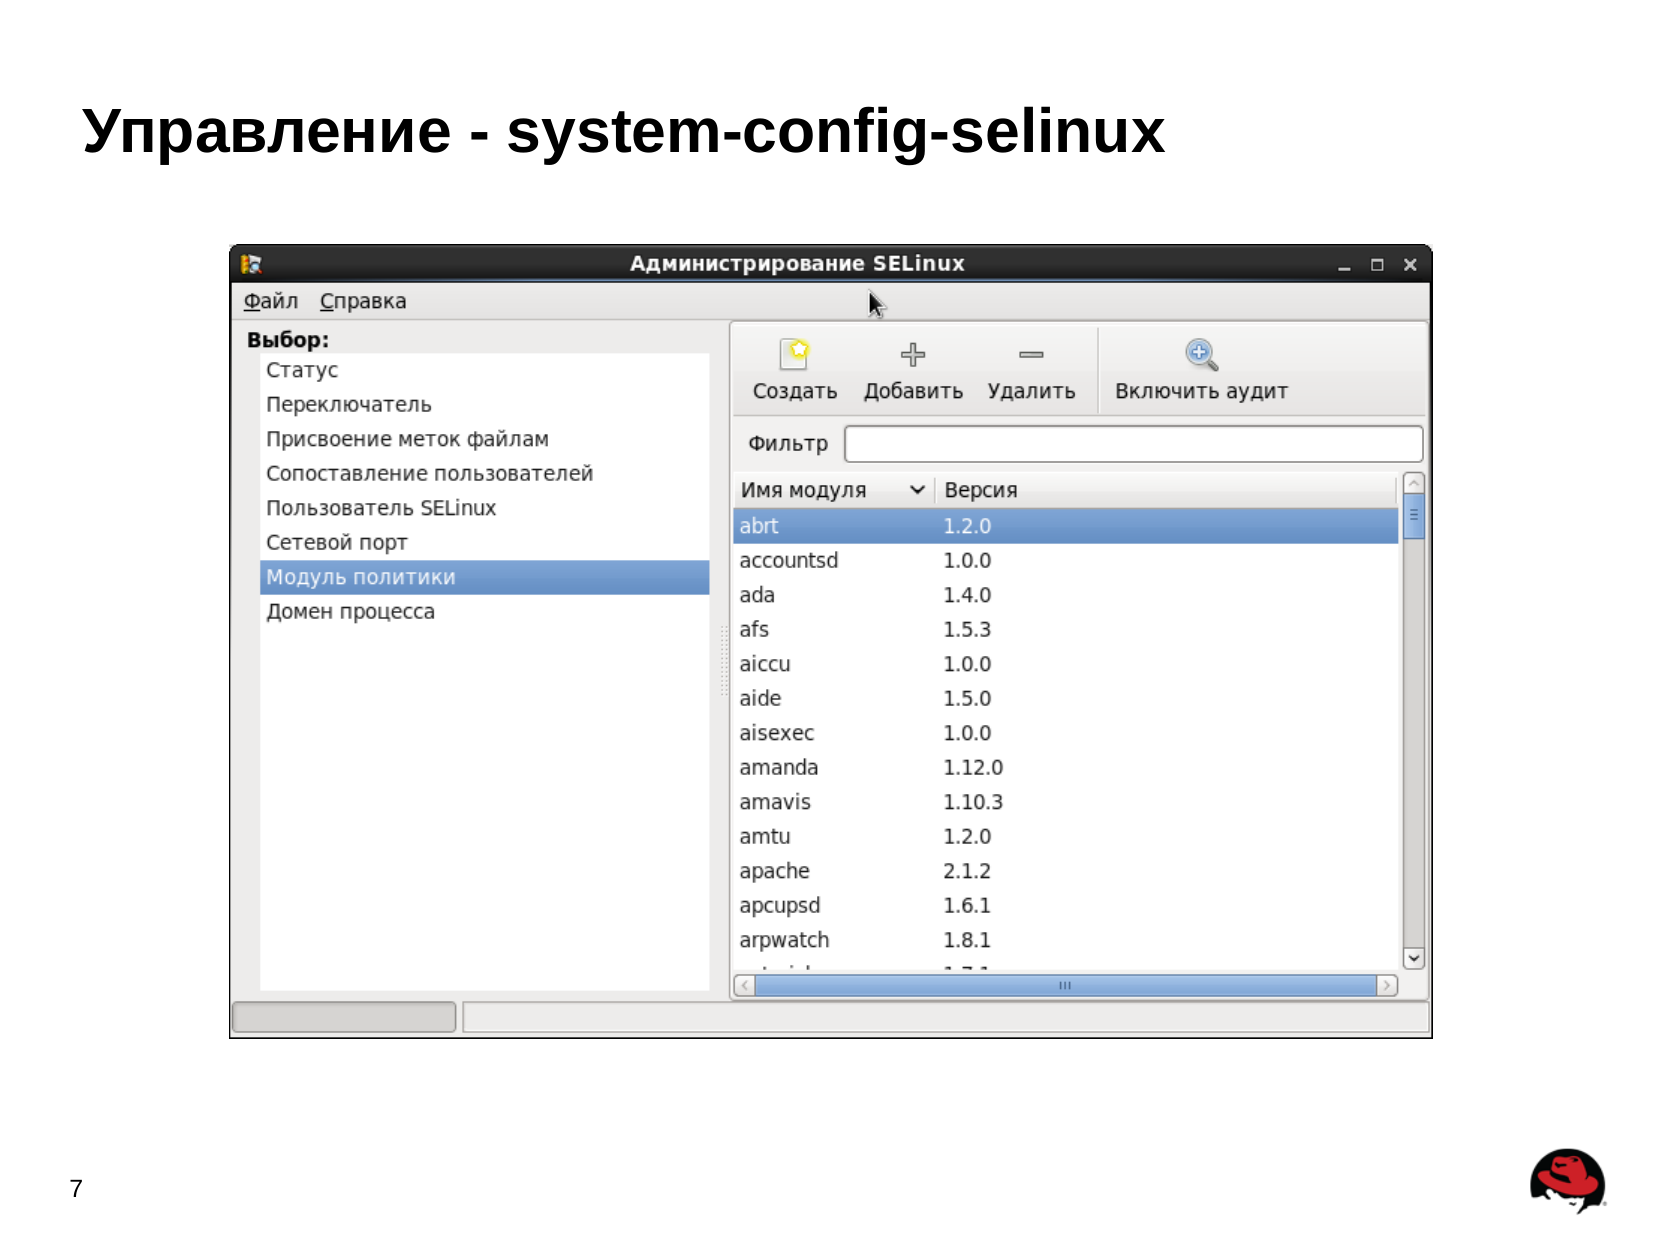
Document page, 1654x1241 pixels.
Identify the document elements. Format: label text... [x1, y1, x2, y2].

title Управление - system-config-selinux [82, 37, 1571, 226]
picture [1529, 1146, 1613, 1224]
picture [229, 244, 1433, 1039]
